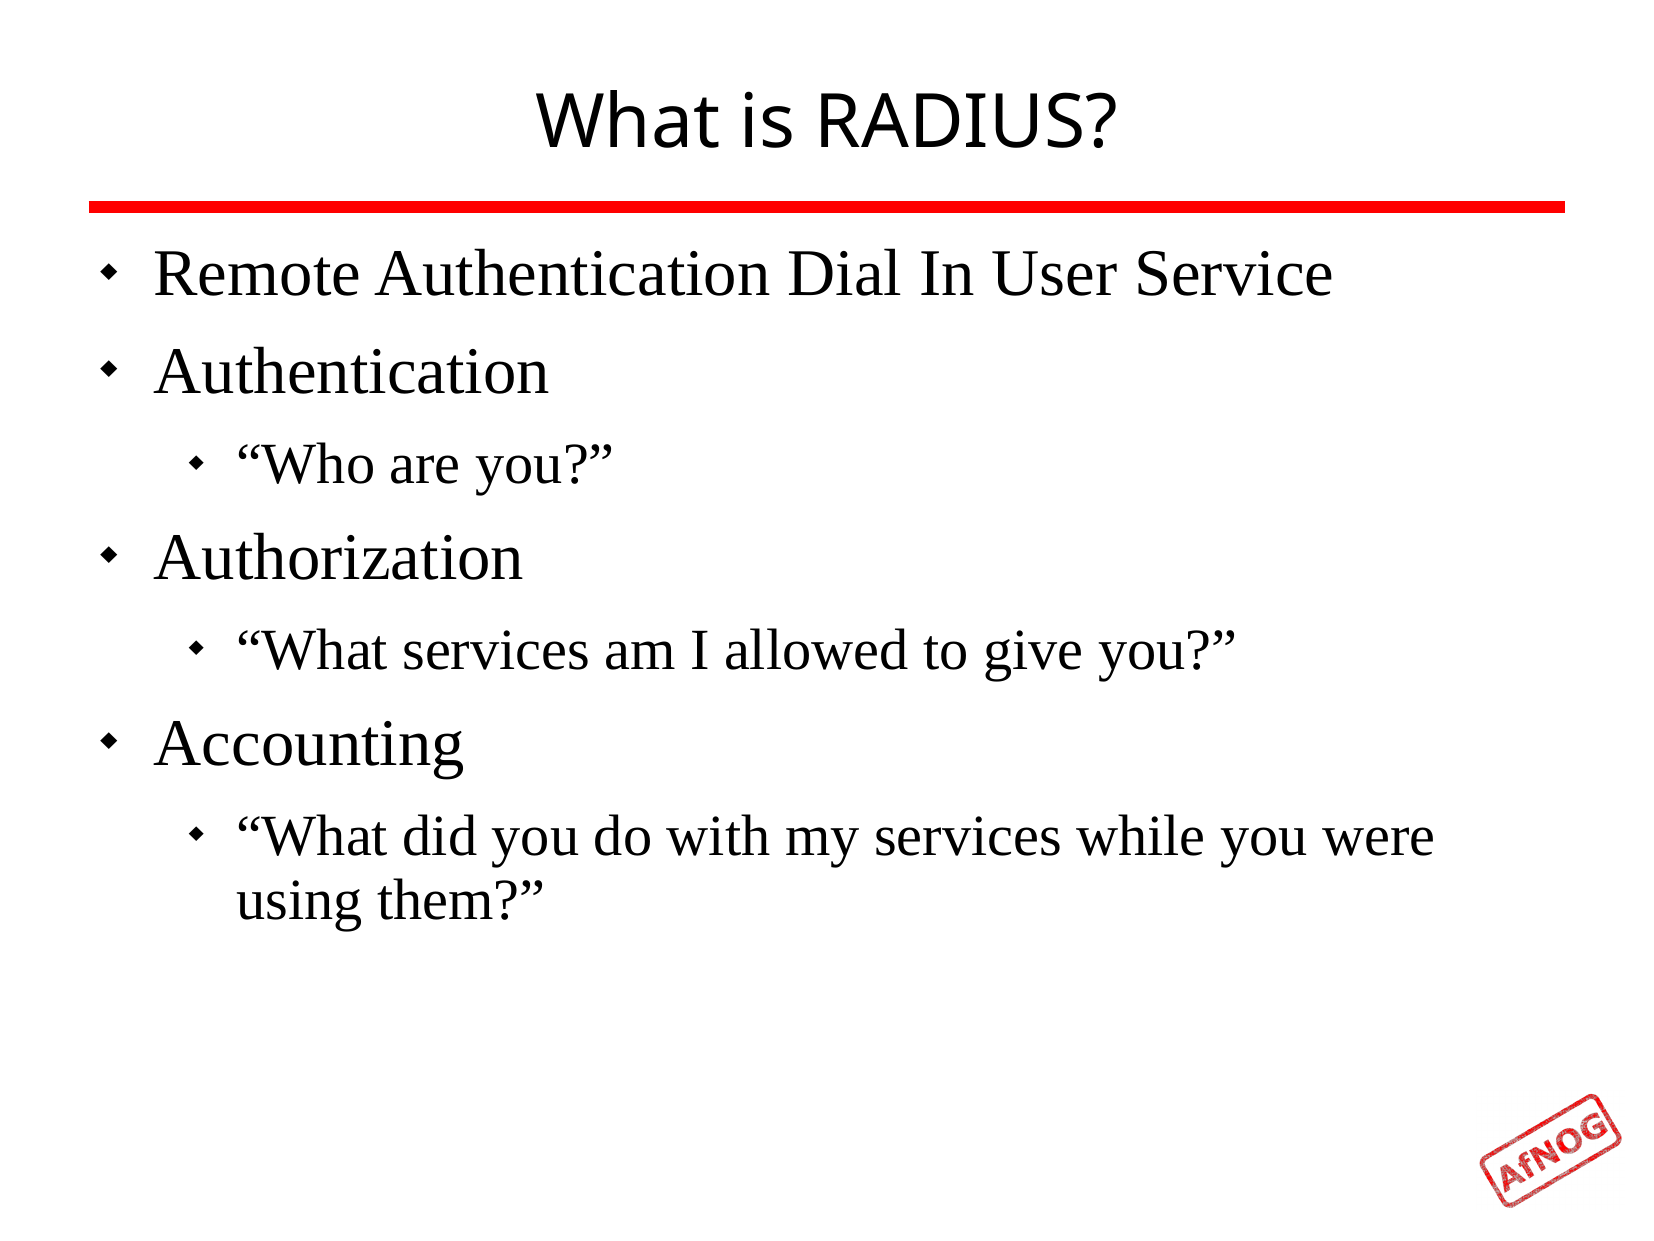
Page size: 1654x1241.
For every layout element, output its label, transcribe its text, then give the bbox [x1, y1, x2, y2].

list Remote Authentication Dial In User Service Authentication “Who are you?” Authorization “What services am I allowed to give you?” Accounting “What did you do with my services while you were using them?” [82, 236, 1571, 933]
title What is RADIUS? [82, 29, 1571, 207]
picture [1476, 1090, 1625, 1211]
